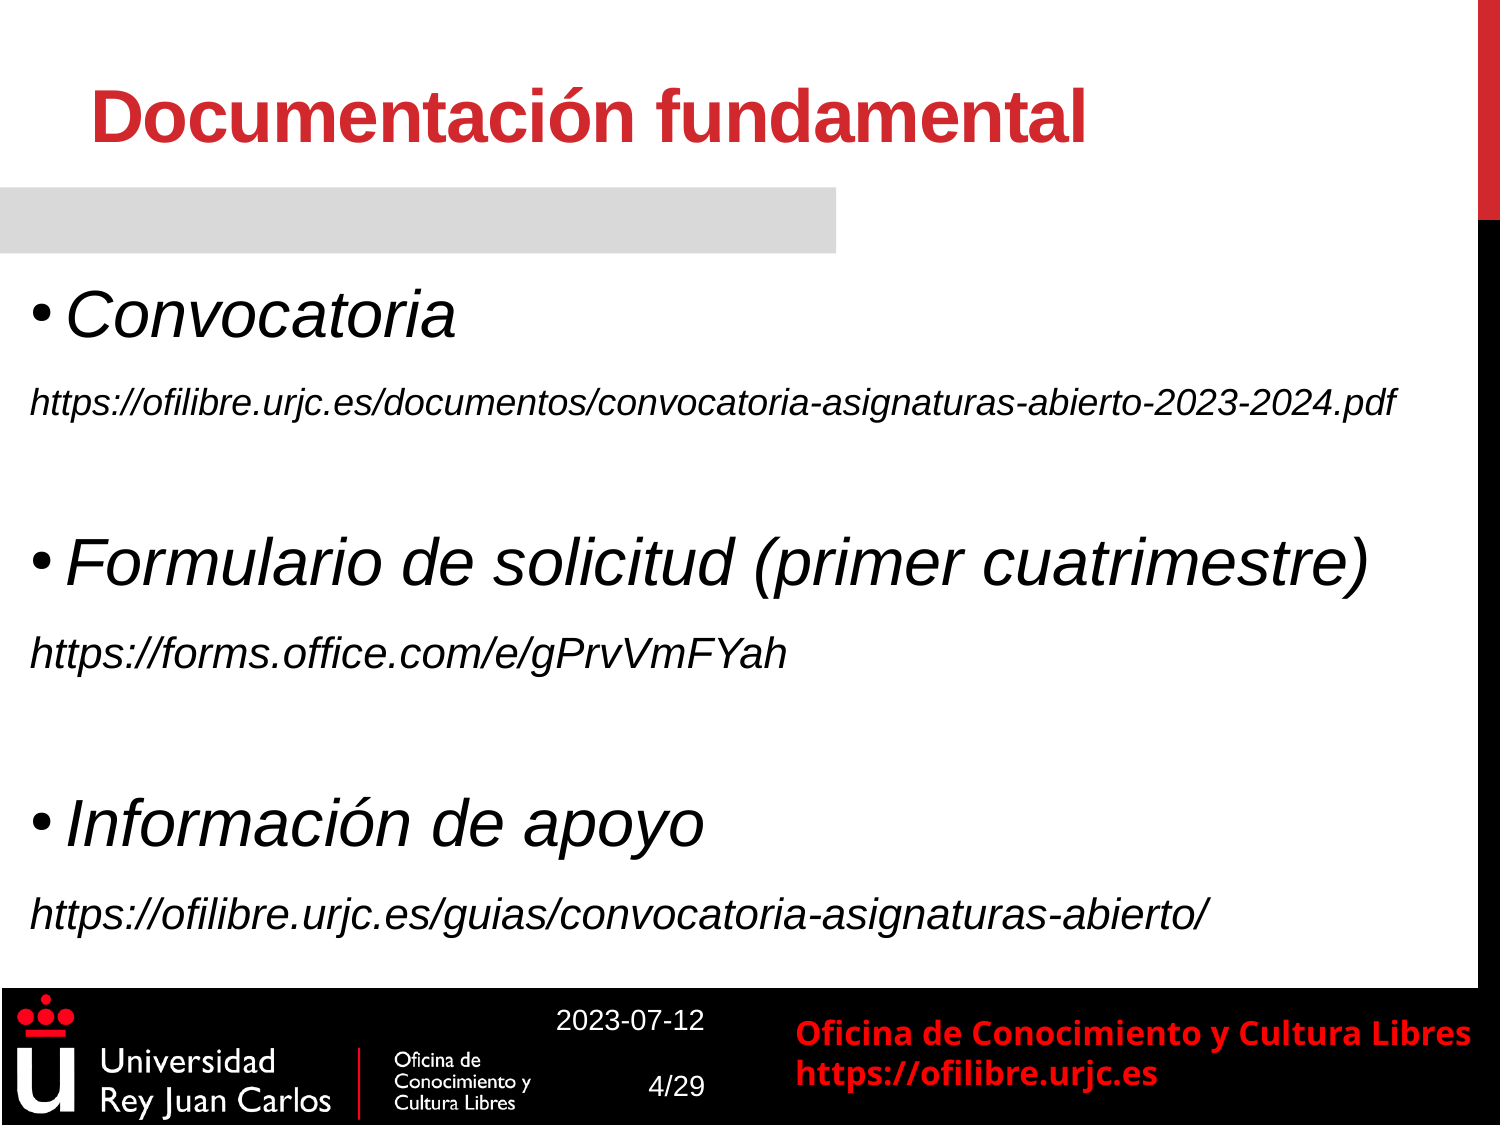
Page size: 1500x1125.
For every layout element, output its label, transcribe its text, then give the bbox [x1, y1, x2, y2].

text_box Documentación fundamental [0, 24, 1326, 172]
picture [17, 994, 531, 1120]
title [75, 7, 1425, 196]
text_box Convocatoria https://ofilibre.urjc.es/documentos/convocatoria-asignaturas-abierto-2023-2024.pdf Formulario de solicitud (primer cuatrimestre) https://forms.office.com/e/gPrvVmFYah Información de apoyo https://ofilibre.urjc.es/guias/convocatoria-asignaturas-abierto/ [15, 270, 1411, 945]
